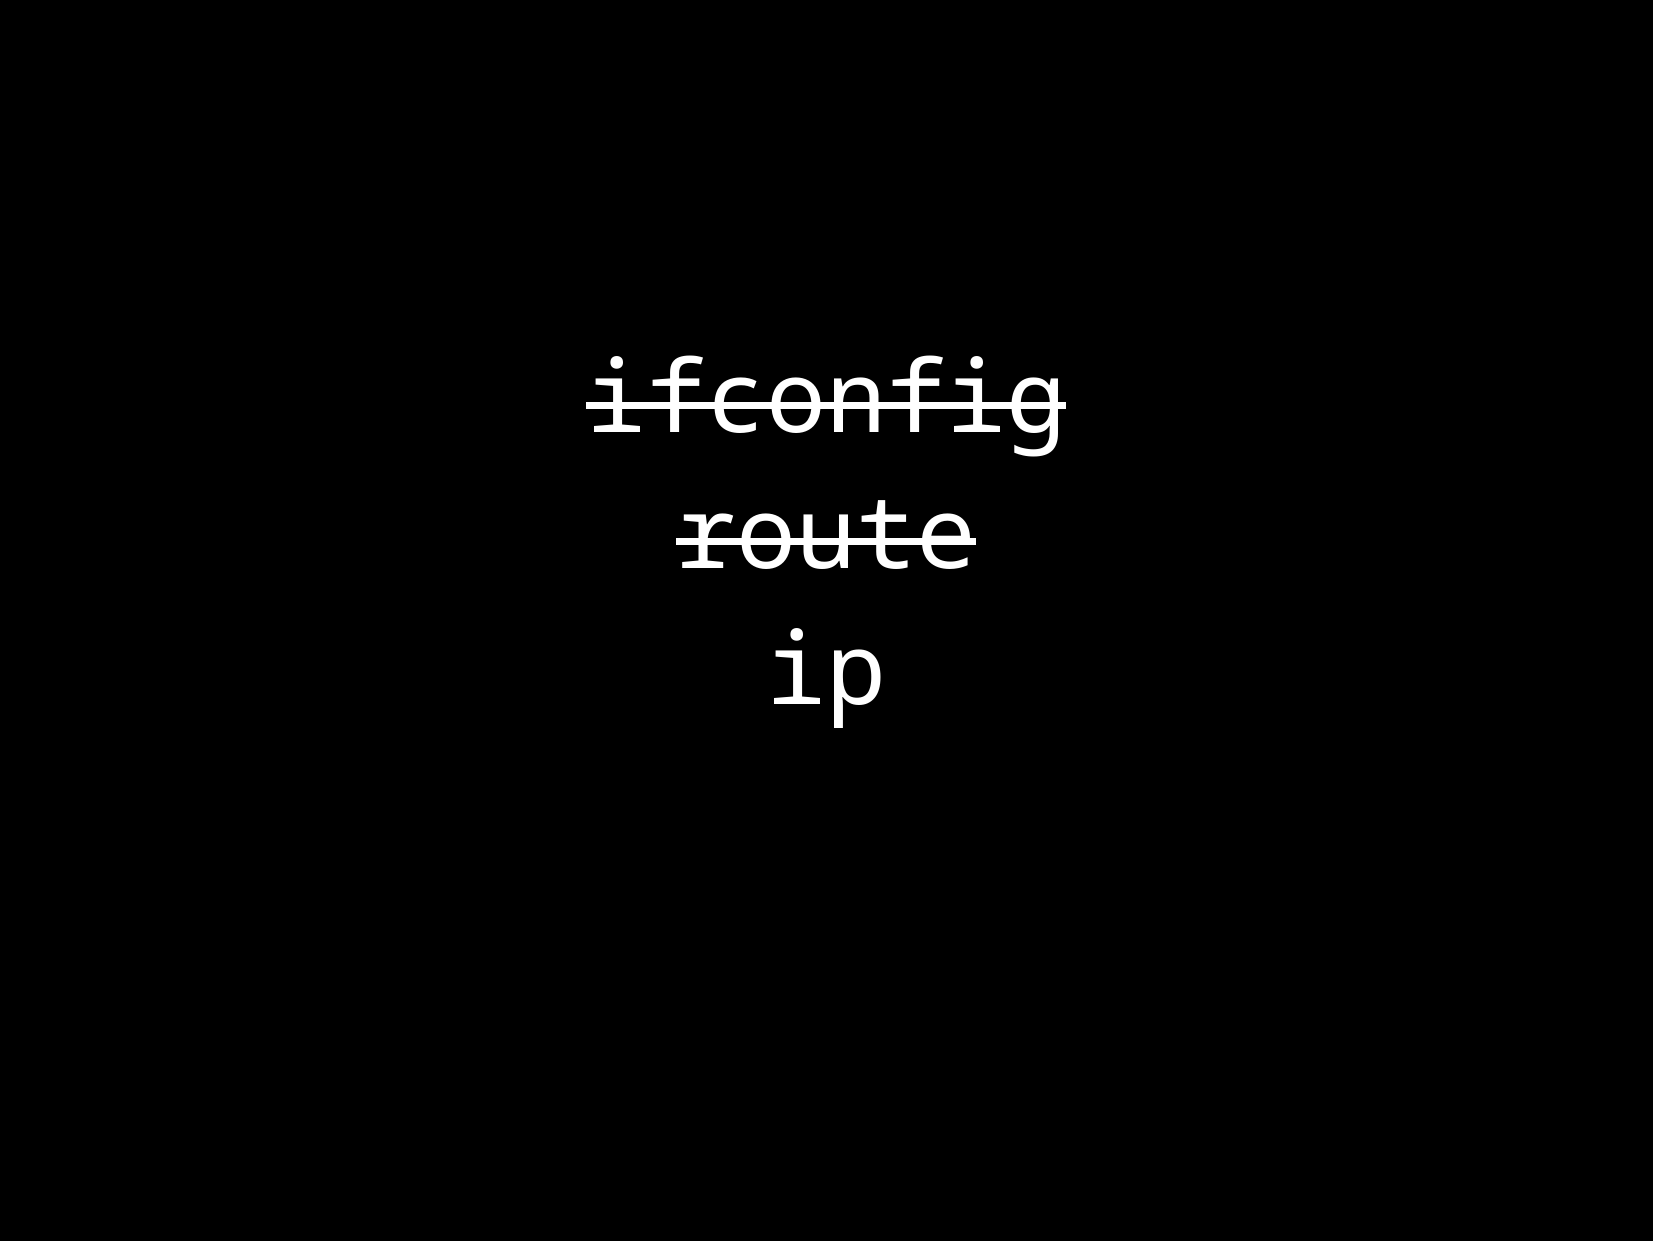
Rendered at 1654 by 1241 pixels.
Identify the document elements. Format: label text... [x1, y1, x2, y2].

subtitle ifconfig route ip [82, 49, 1571, 1010]
